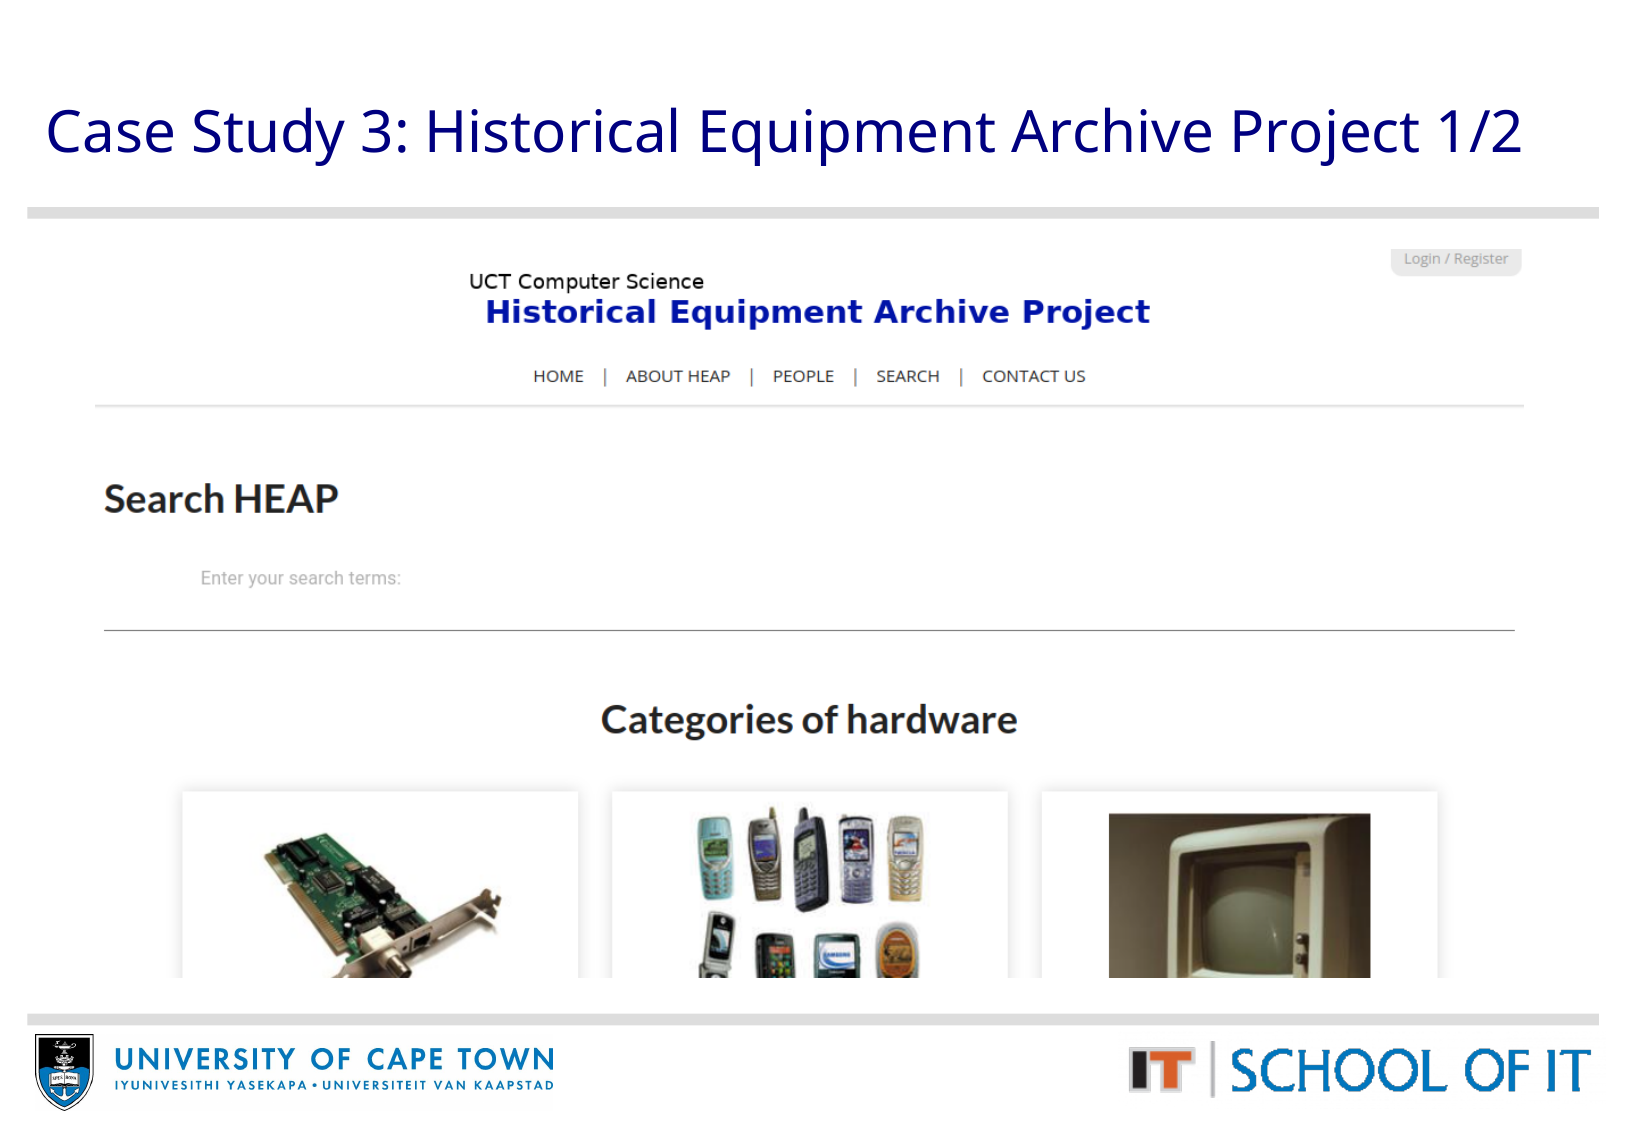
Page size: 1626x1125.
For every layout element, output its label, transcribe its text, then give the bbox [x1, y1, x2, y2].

picture [1118, 1030, 1606, 1109]
picture [35, 1034, 553, 1111]
picture [95, 249, 1524, 978]
title Case Study 3: Historical Equipment Archive Project 1/2 [45, 66, 1583, 194]
